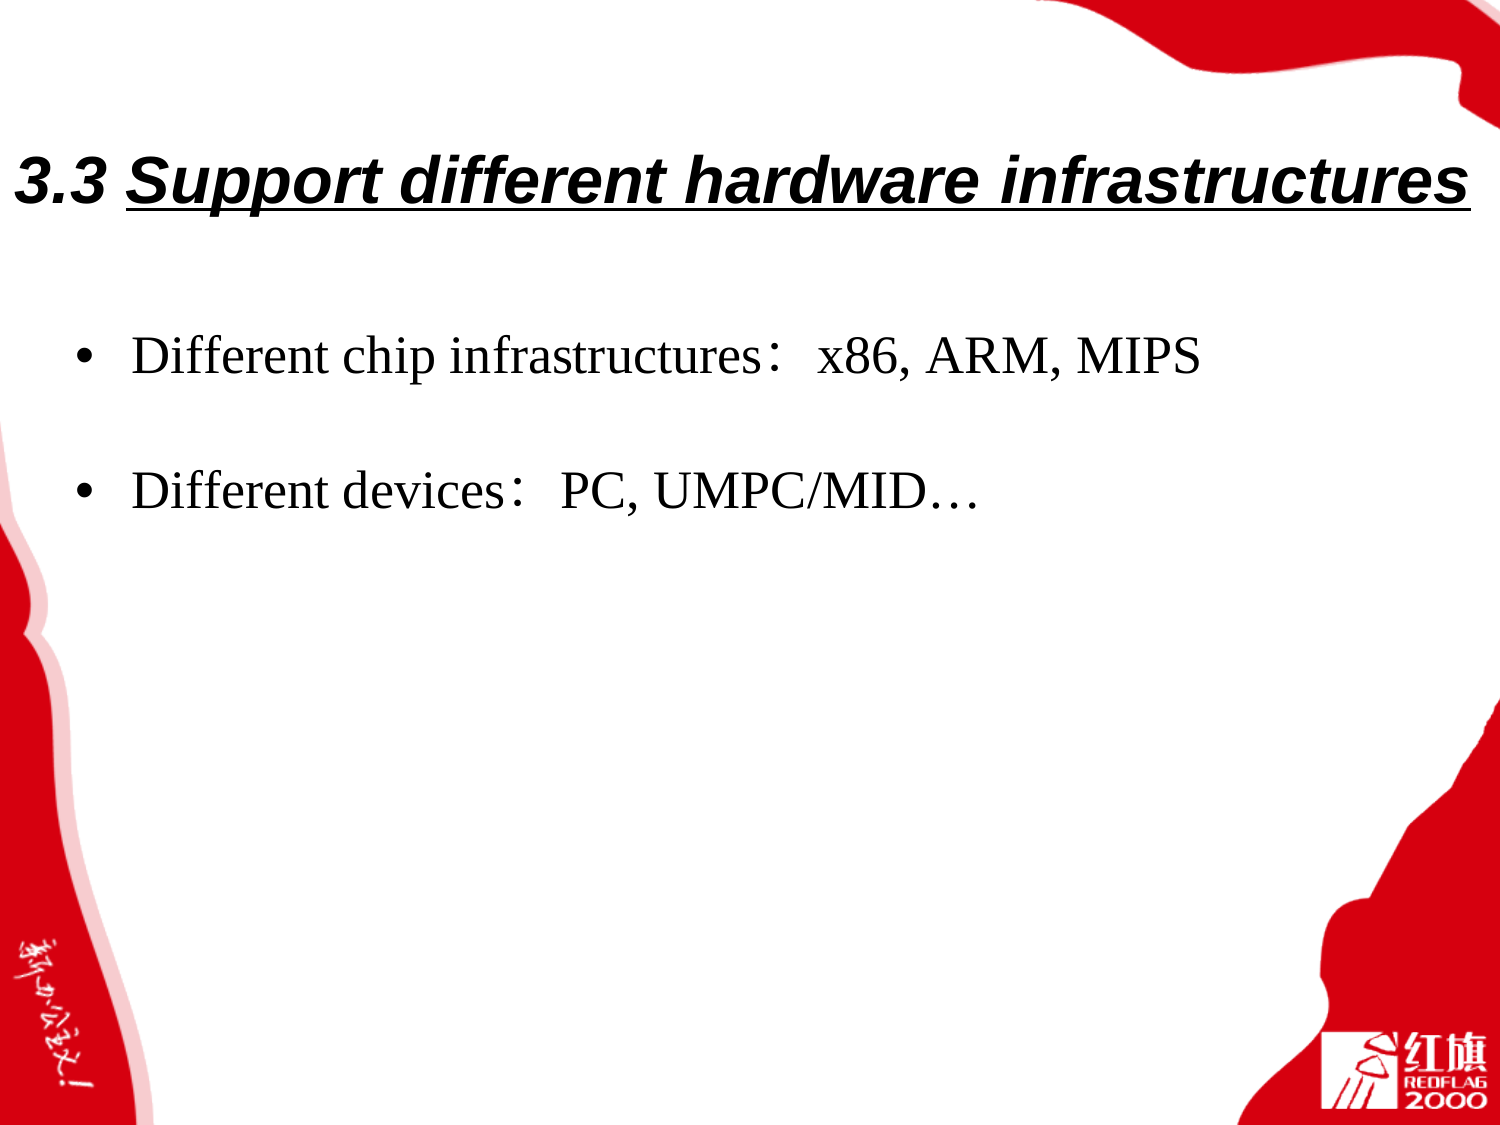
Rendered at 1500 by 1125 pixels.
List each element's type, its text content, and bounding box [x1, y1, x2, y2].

picture [0, 0, 1500, 118]
list Different chip infrastructures：x86, ARM, MIPS Different devices：PC, UMPC/MID… [75, 324, 1426, 523]
title 3.3 Support different hardware infrastructures [0, 118, 1500, 306]
picture [0, 306, 1500, 1125]
